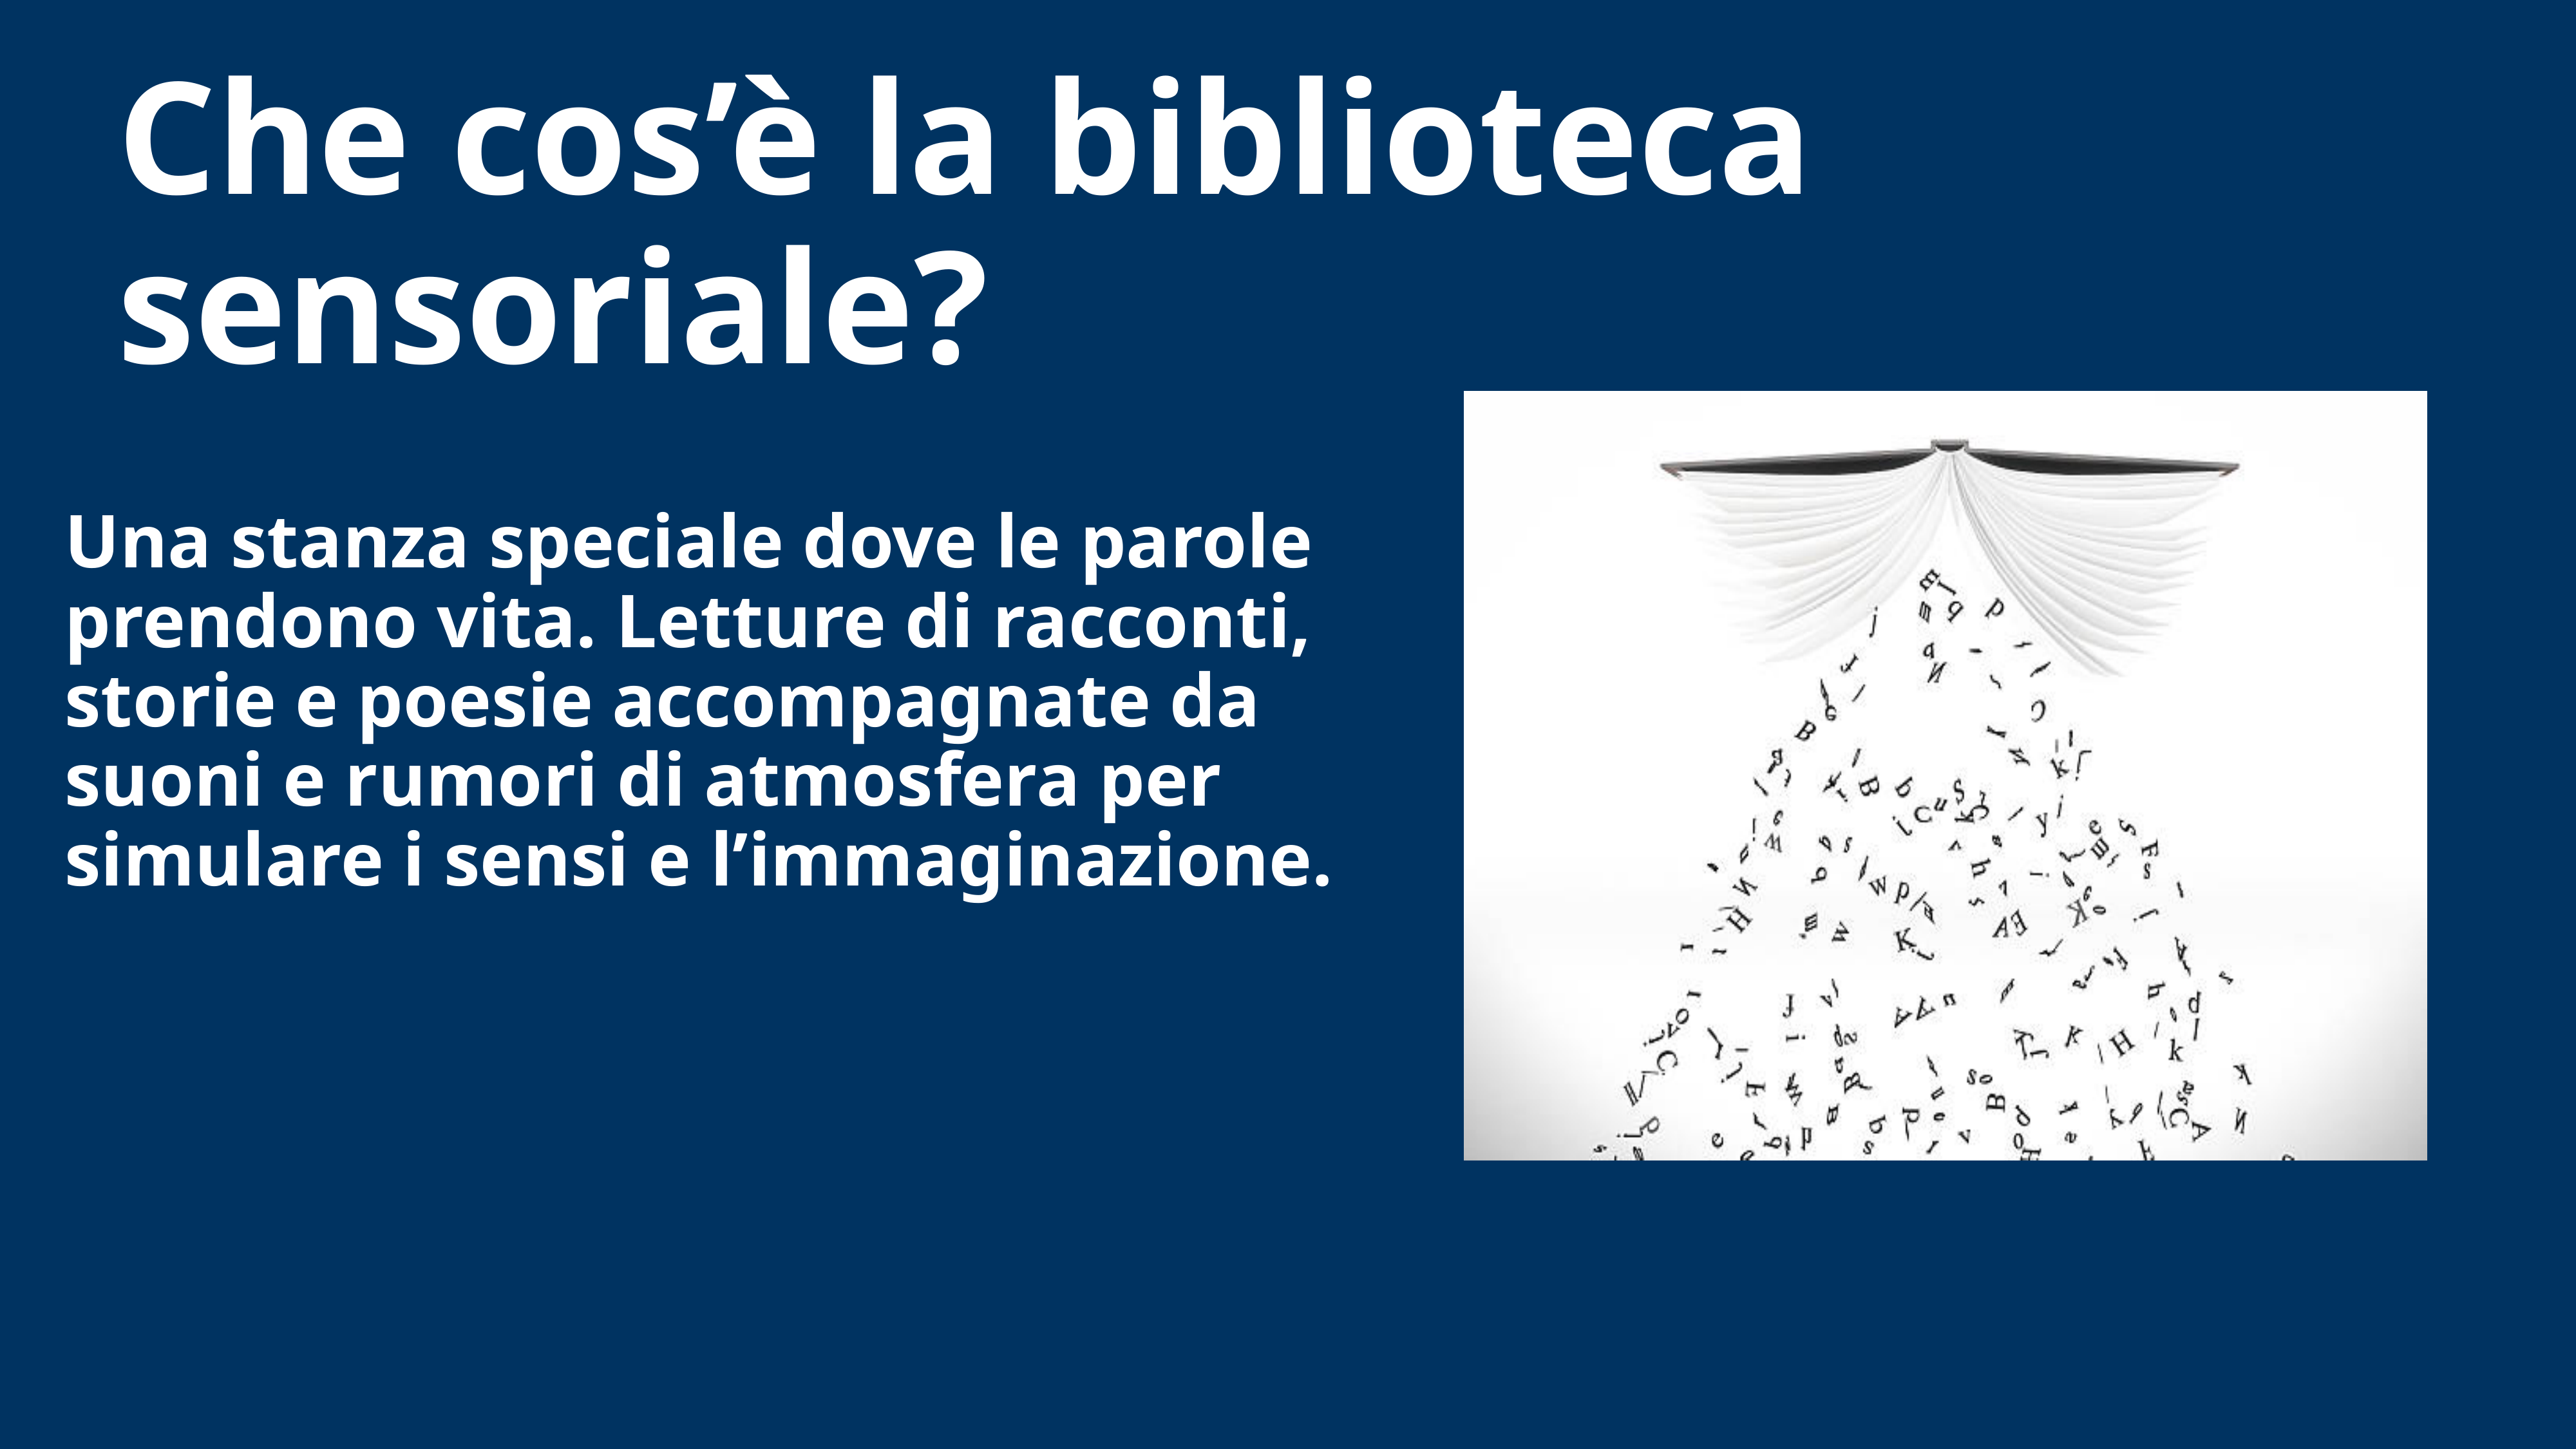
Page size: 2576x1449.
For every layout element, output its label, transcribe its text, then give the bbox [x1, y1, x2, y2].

text_box Che cos’è la biblioteca sensoriale? [108, 0, 2403, 403]
text_box Una stanza speciale dove le parole prendono vita. Letture di racconti, storie e poesie accompagnate da suoni e rumori di atmosfera per simulare i sensi e l’immaginazione. [55, 499, 1464, 917]
picture [1464, 391, 2427, 1160]
